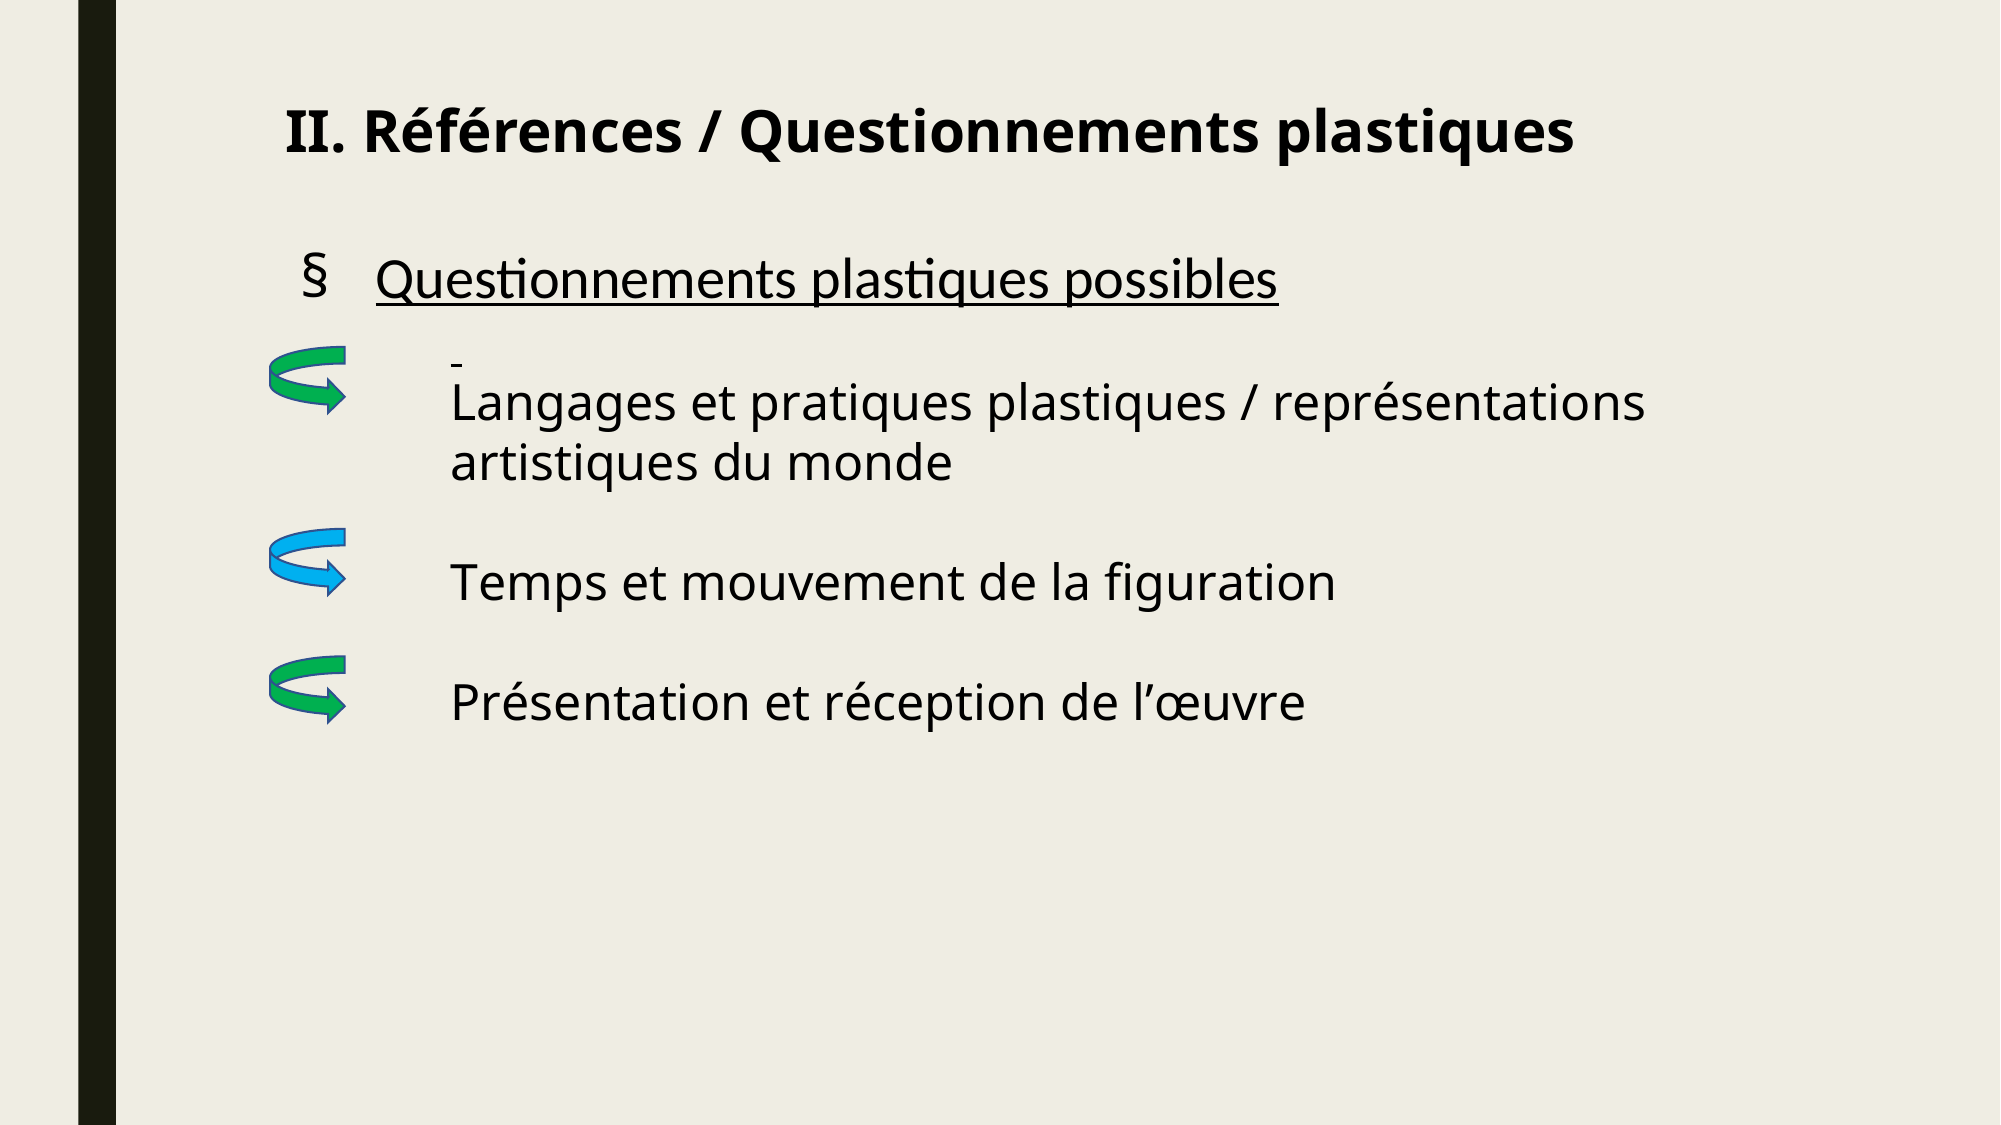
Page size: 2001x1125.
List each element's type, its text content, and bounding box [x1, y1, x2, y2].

text_box [270, 346, 345, 413]
text_box Questionnements plastiques possibles Langages et pratiques plastiques / représentations artistiques du monde Temps et mouvement de la figuration Présentation et réception de l’œuvre [286, 233, 1692, 918]
text_box II. Références / Questionnements plastiques [270, 86, 1591, 171]
text_box [270, 528, 345, 595]
text_box [270, 656, 345, 723]
